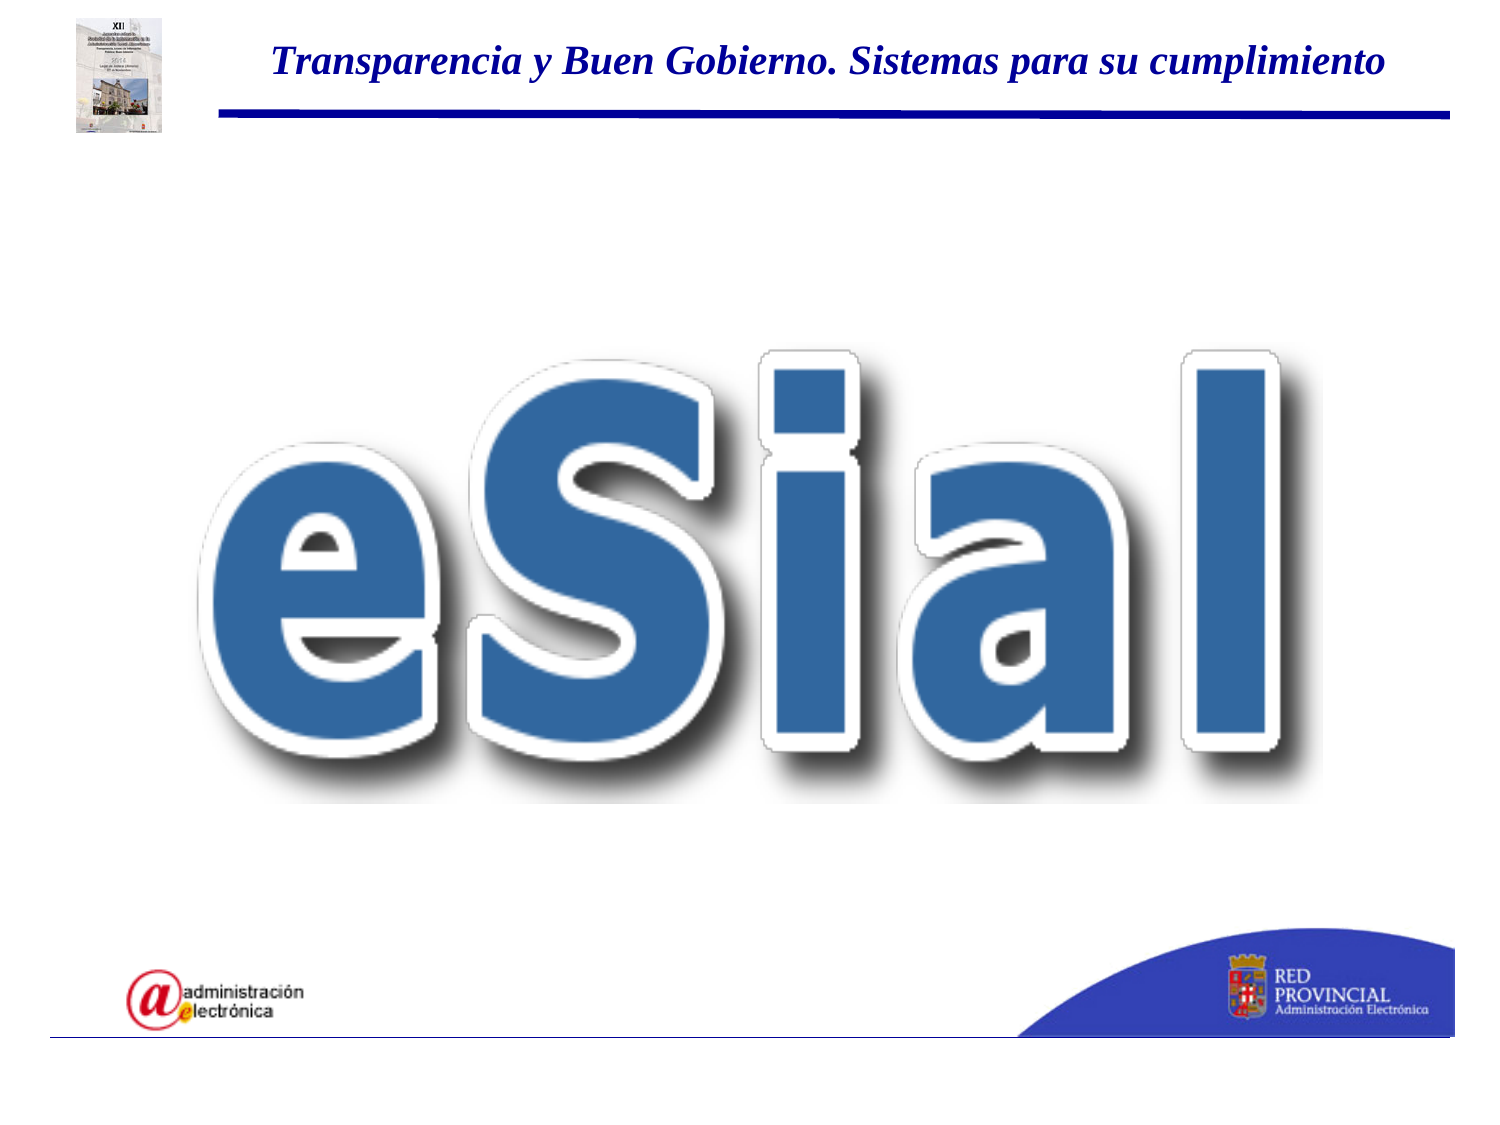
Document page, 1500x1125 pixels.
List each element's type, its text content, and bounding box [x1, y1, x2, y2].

text_box Transparencia y Buen Gobierno. Sistemas para su cumplimiento [125, 24, 1500, 141]
picture [1011, 922, 1455, 1037]
picture [76, 18, 162, 133]
picture [188, 342, 1323, 804]
picture [125, 949, 313, 1033]
